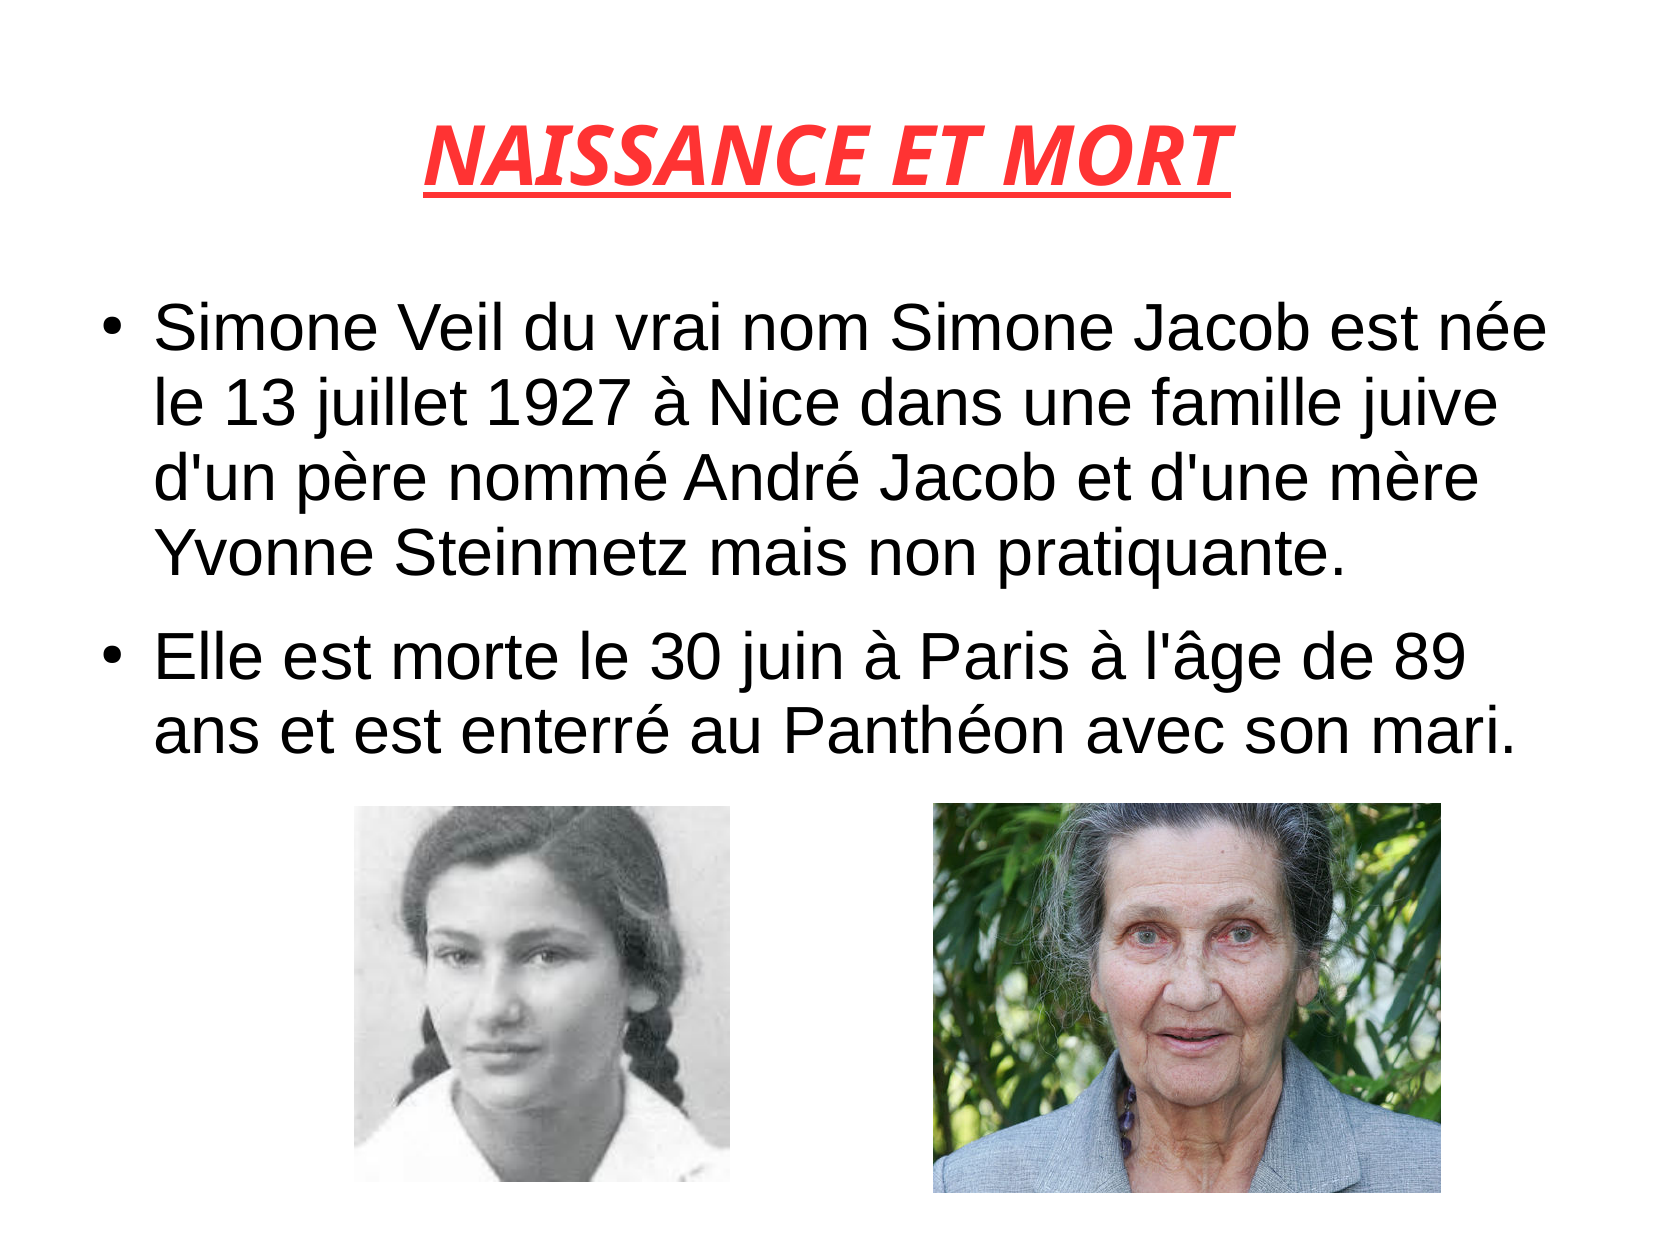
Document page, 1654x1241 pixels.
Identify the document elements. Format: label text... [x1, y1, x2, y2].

list Simone Veil du vrai nom Simone Jacob est née le 13 juillet 1927 à Nice dans une famille juive d'un père nommé André Jacob et d'une mère Yvonne Steinmetz mais non pratiquante. Elle est morte le 30 juin à Paris à l'âge de 89 ans et est enterré au Panthéon avec son mari. [82, 290, 1571, 1010]
picture [354, 806, 730, 1182]
title NAISSANCE ET MORT [82, 49, 1571, 257]
picture [933, 803, 1441, 1193]
